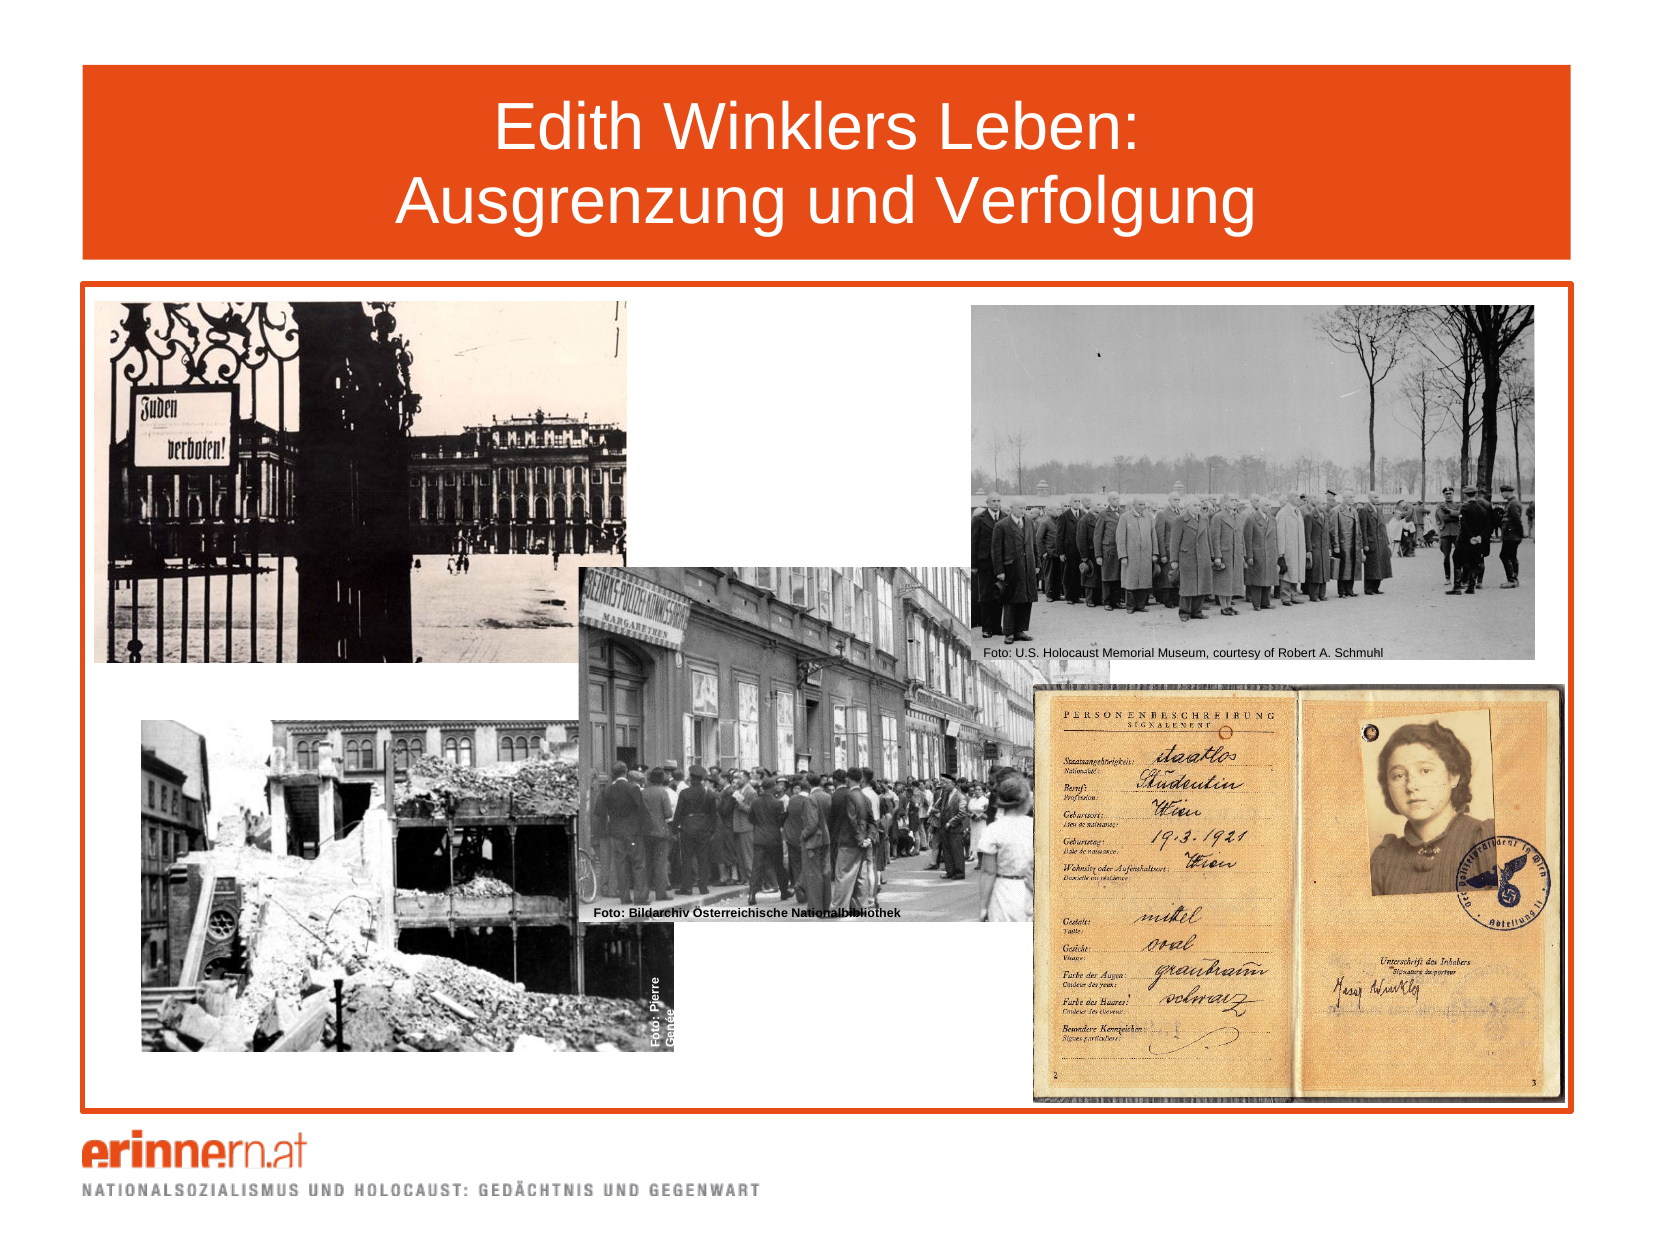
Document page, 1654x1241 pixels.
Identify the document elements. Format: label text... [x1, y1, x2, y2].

text_box Foto: U.S. Holocaust Memorial Museum, courtesy of Robert A. Schmuhl [968, 637, 1465, 668]
picture [82, 1129, 760, 1196]
picture [94, 301, 1565, 1103]
text_box Foto: Pierre Genée [637, 920, 685, 1063]
text_box Foto: Bildarchiv Österreichische Nationalbibliothek [578, 897, 922, 943]
list [82, 284, 1571, 1112]
title Edith Winklers Leben: Ausgrenzung und Verfolgung [82, 64, 1571, 260]
